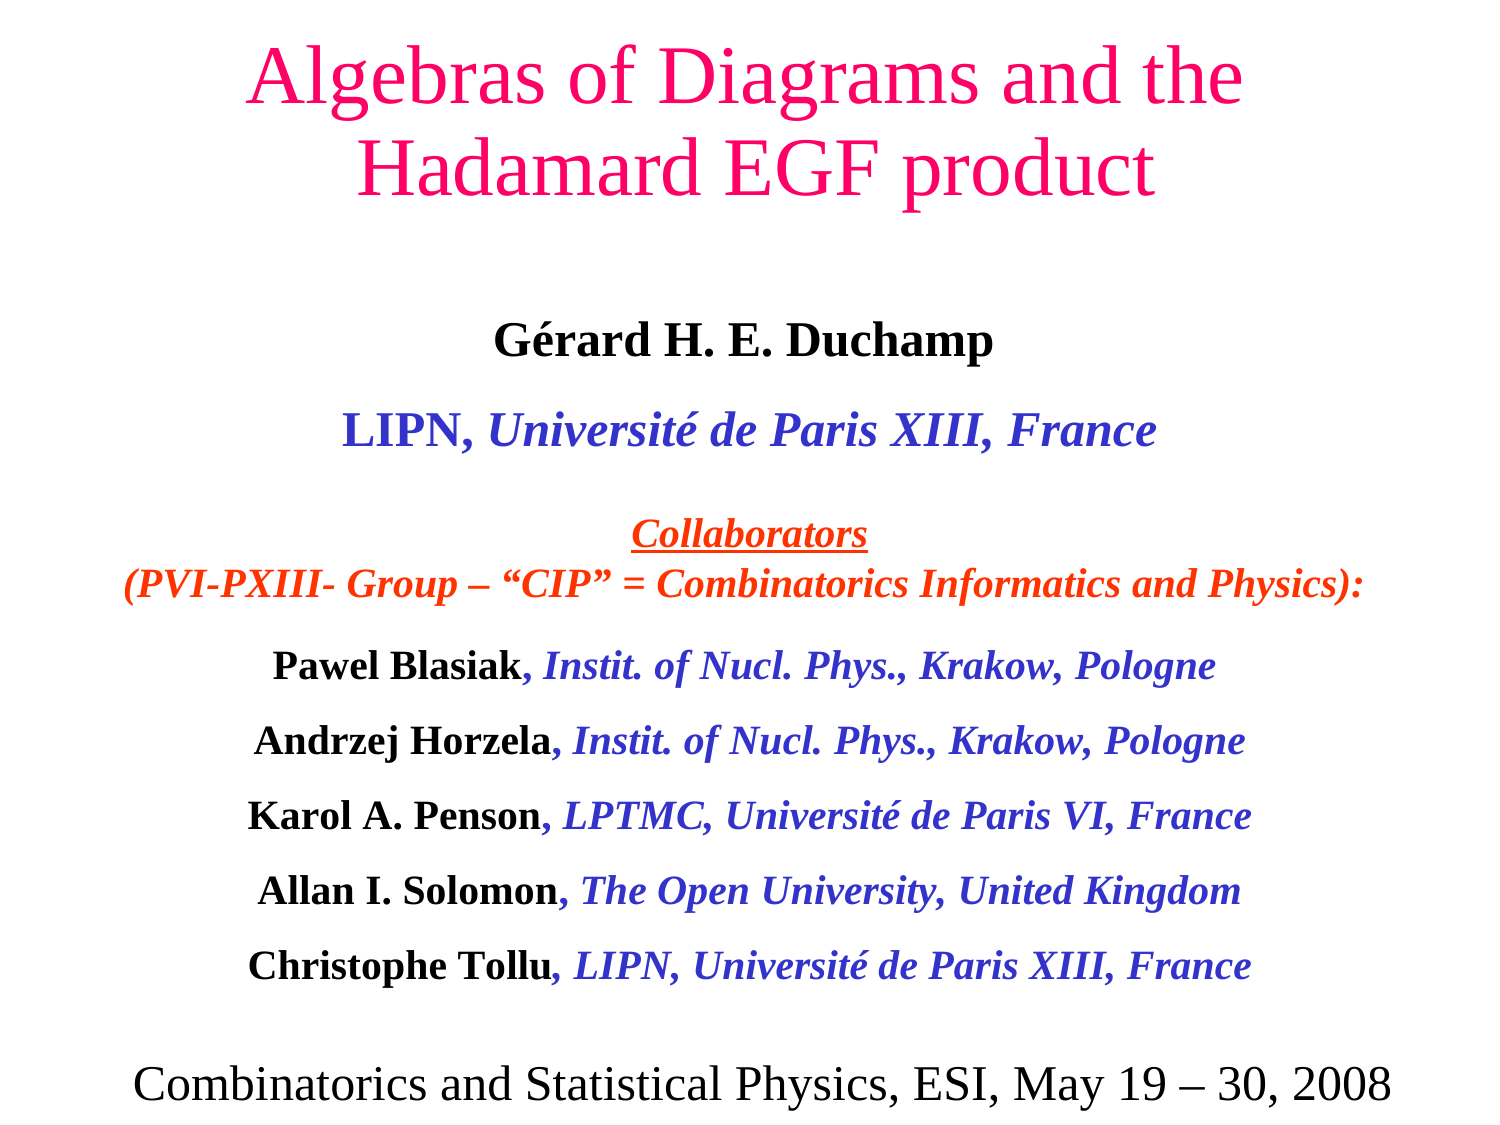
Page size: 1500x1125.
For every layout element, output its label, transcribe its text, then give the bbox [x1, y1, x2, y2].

text_box Gérard H. E. Duchamp LIPN, Université de Paris XIII, France Collaborators (PVI-PXIII- Group – “CIP” = Combinatorics Informatics and Physics): Pawel Blasiak, Instit. of Nucl. Phys., Krakow, Pologne Andrzej Horzela, Instit. of Nucl. Phys., Krakow, Pologne Karol A. Penson, LPTMC, Université de Paris VI, France Allan I. Solomon, The Open University, United Kingdom Christophe Tollu, LIPN, Université de Paris XIII, France [12, 268, 1488, 996]
title Algebras of Diagrams and the Hadamard EGF product [37, 2, 1476, 241]
text_box Combinatorics and Statistical Physics, ESI, May 19 – 30, 2008 [118, 1033, 1408, 1118]
